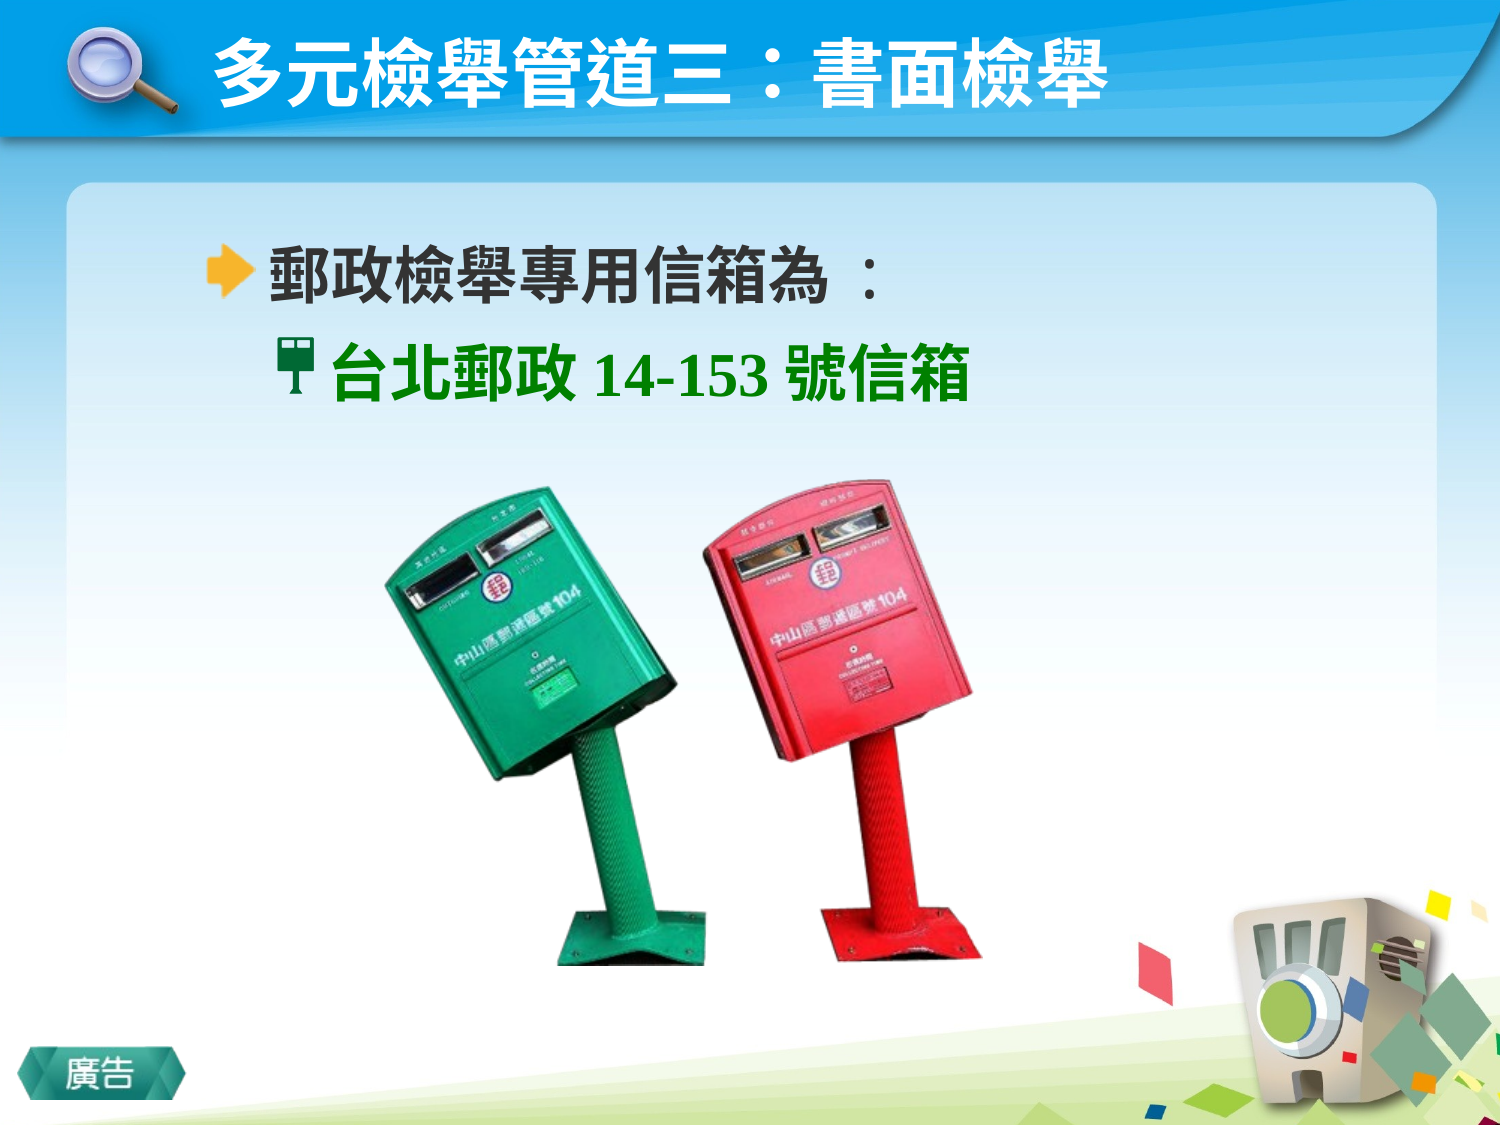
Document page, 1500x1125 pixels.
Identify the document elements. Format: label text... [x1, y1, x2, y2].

text_box 多元檢舉管道三：書面檢舉 [195, 19, 1187, 124]
picture [0, 0, 1500, 1125]
text_box 台北郵政14-153號信箱 [313, 326, 1116, 416]
picture [67, 27, 179, 114]
text_box 郵政檢舉專用信箱為 : [254, 220, 1234, 320]
